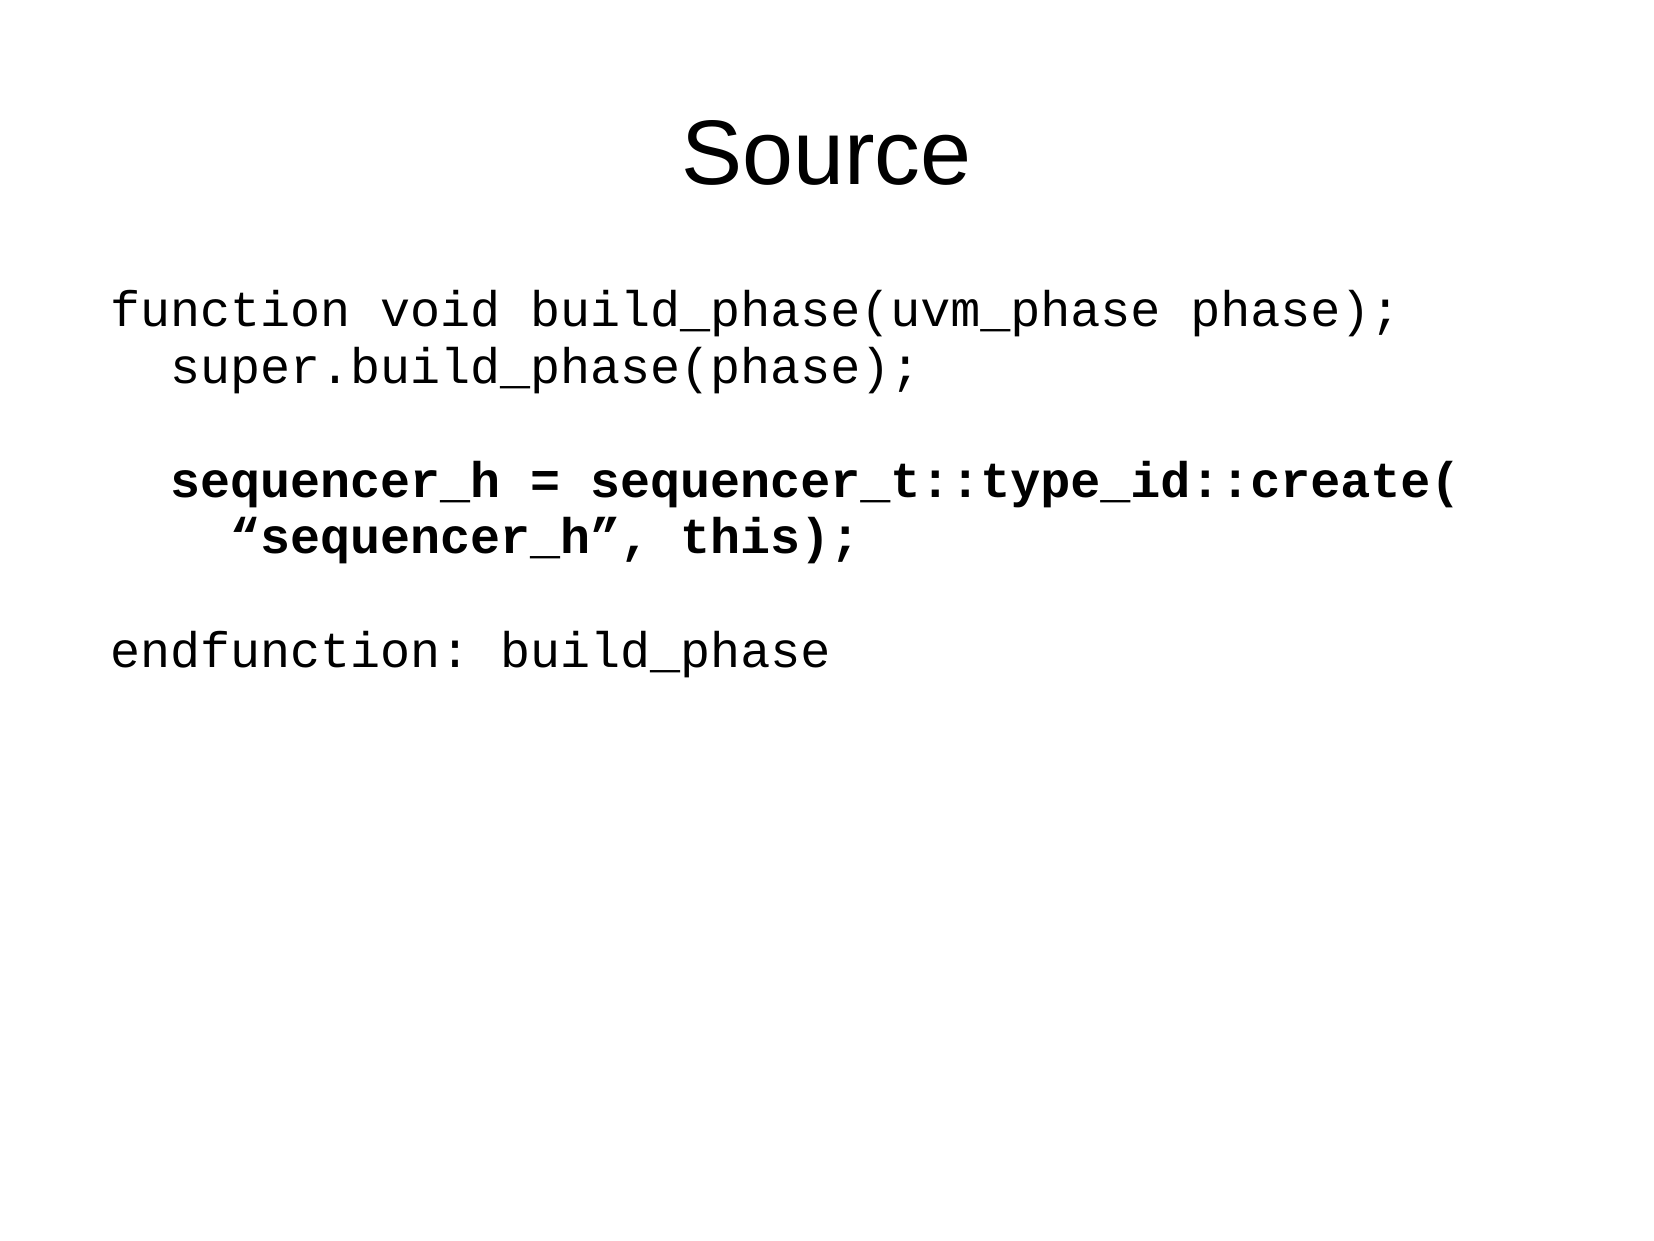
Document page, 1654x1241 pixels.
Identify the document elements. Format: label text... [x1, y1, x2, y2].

list function void build_phase(uvm_phase phase); super.build_phase(phase); sequencer_h = sequencer_t::type_id::create( “sequencer_h”, this); endfunction: build_phase [110, 285, 1461, 1156]
title Source [82, 49, 1571, 257]
